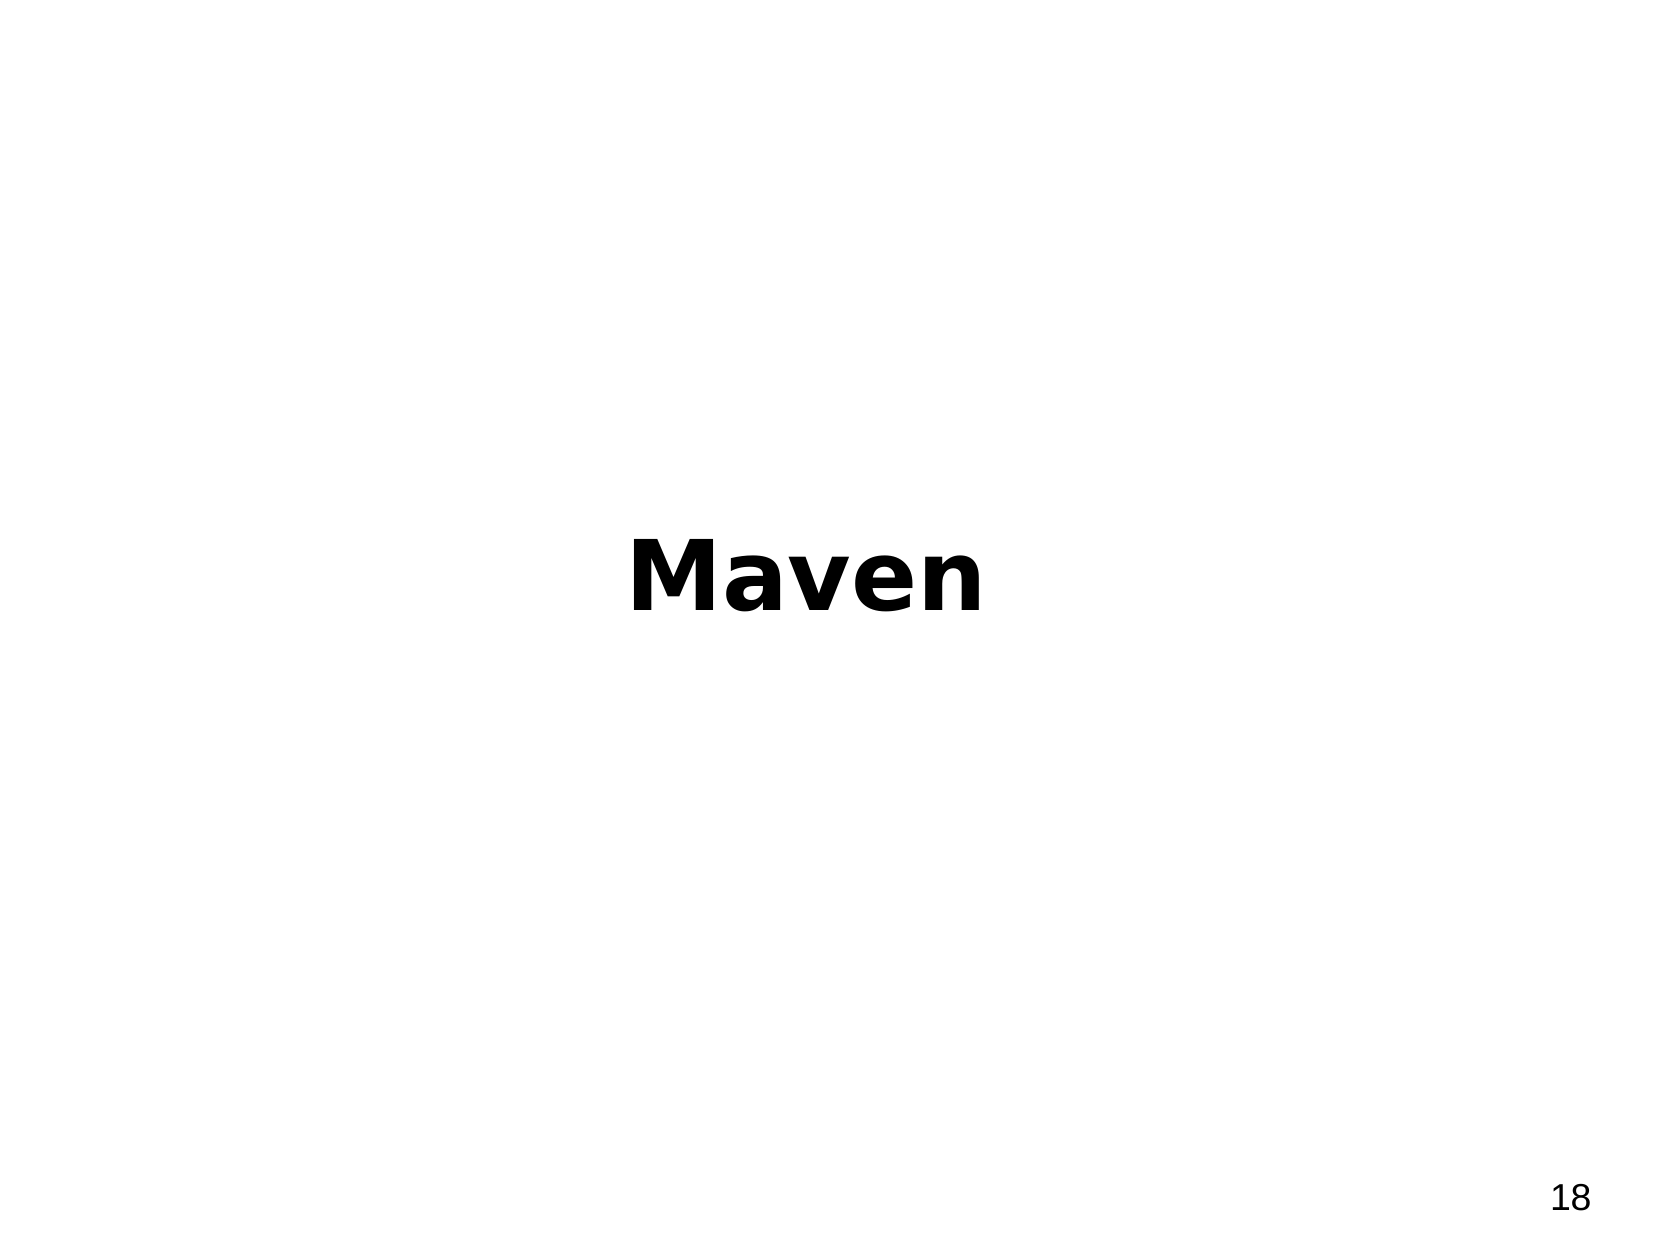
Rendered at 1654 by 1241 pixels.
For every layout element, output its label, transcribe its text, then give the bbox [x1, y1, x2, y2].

title Maven [62, 533, 1551, 638]
